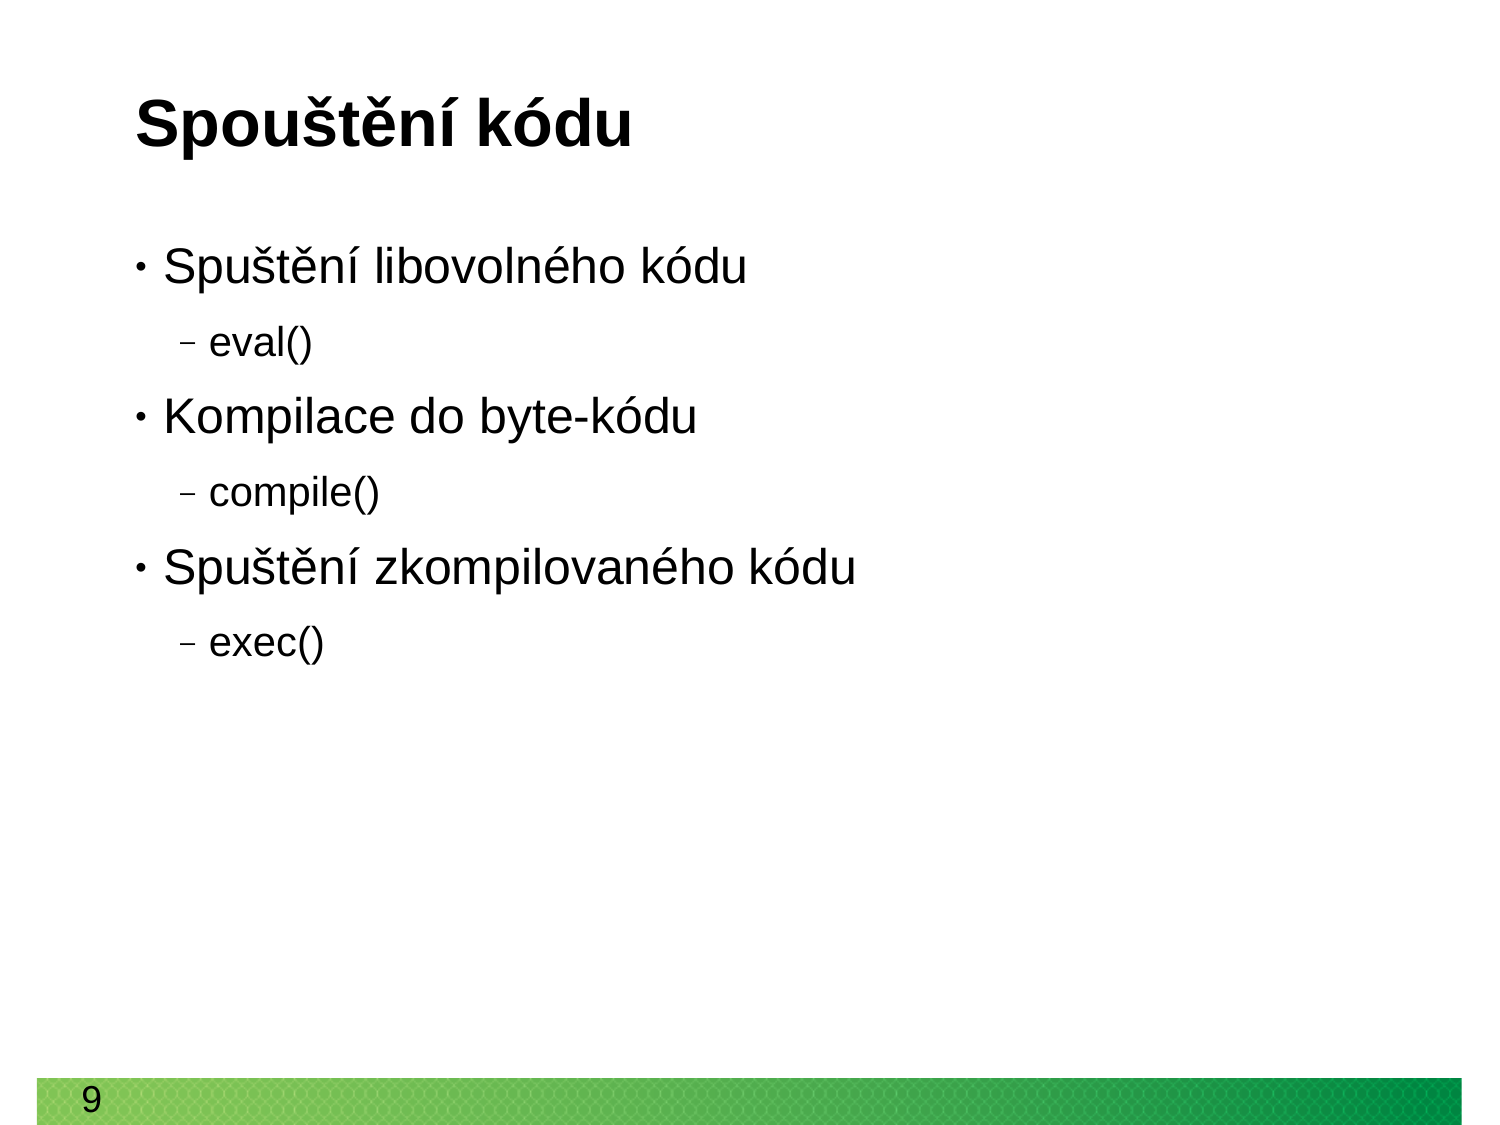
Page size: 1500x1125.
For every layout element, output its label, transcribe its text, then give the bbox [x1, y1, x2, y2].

picture [36, 1078, 1462, 1125]
list Spuštění libovolného kódu eval() Kompilace do byte-kódu compile() Spuštění zkompilovaného kódu exec() [135, 238, 1372, 892]
title Spouštění kódu [135, 41, 1372, 204]
